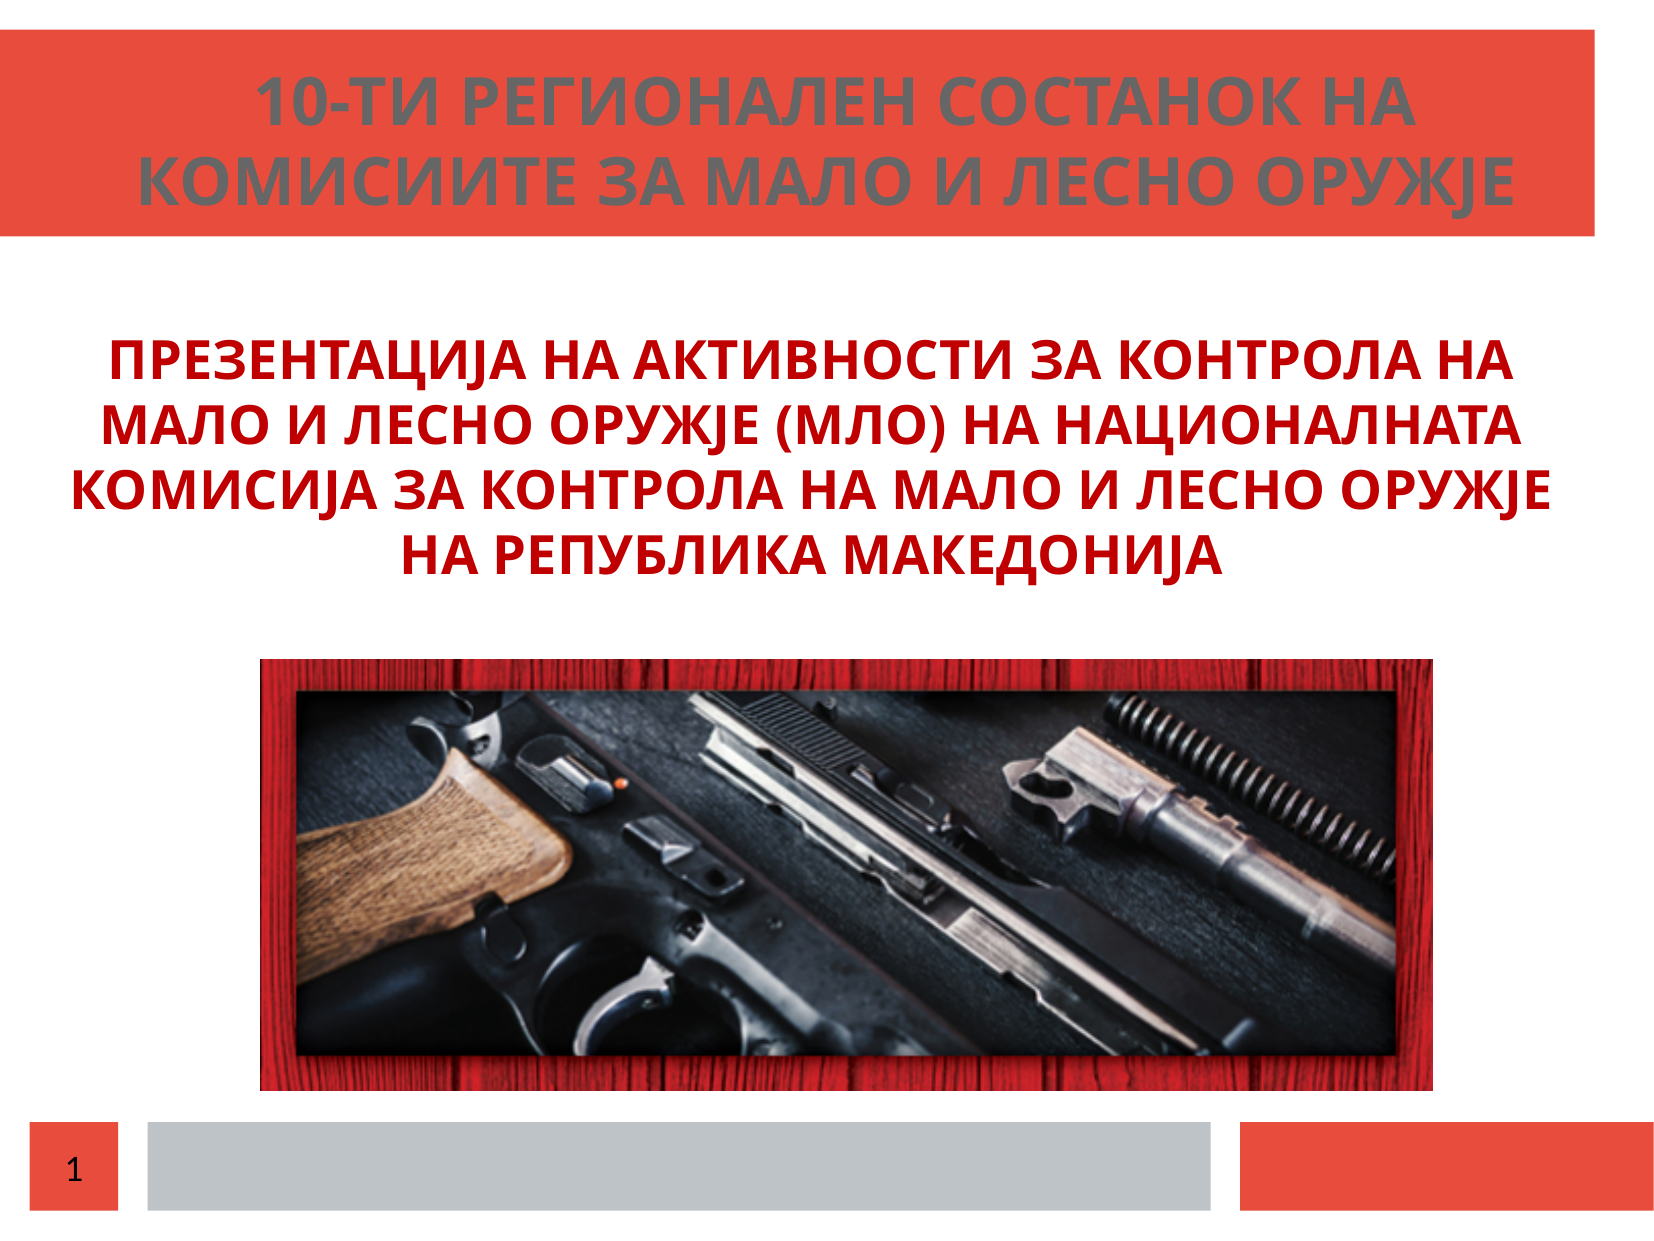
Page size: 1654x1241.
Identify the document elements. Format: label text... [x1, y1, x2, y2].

text_box [29, 1122, 119, 1211]
title 10-ТИ РЕГИОНАЛЕН СОСТАНОК НА КОМИСИИТЕ ЗА МАЛО И ЛЕСНО ОРУЖЈЕ [59, 59, 1595, 207]
list ПРЕЗЕНТАЦИЈА НА АКТИВНОСТИ ЗА КОНТРОЛА НА МАЛО И ЛЕСНО ОРУЖЈЕ (МЛО) НА НАЦИОНАЛНАТА КОМИСИЈА ЗА КОНТРОЛА НА МАЛО И ЛЕСНО ОРУЖЈЕ НА РЕПУБЛИКА МАКЕДОНИЈА [59, 324, 1565, 1093]
picture [260, 659, 1433, 1091]
